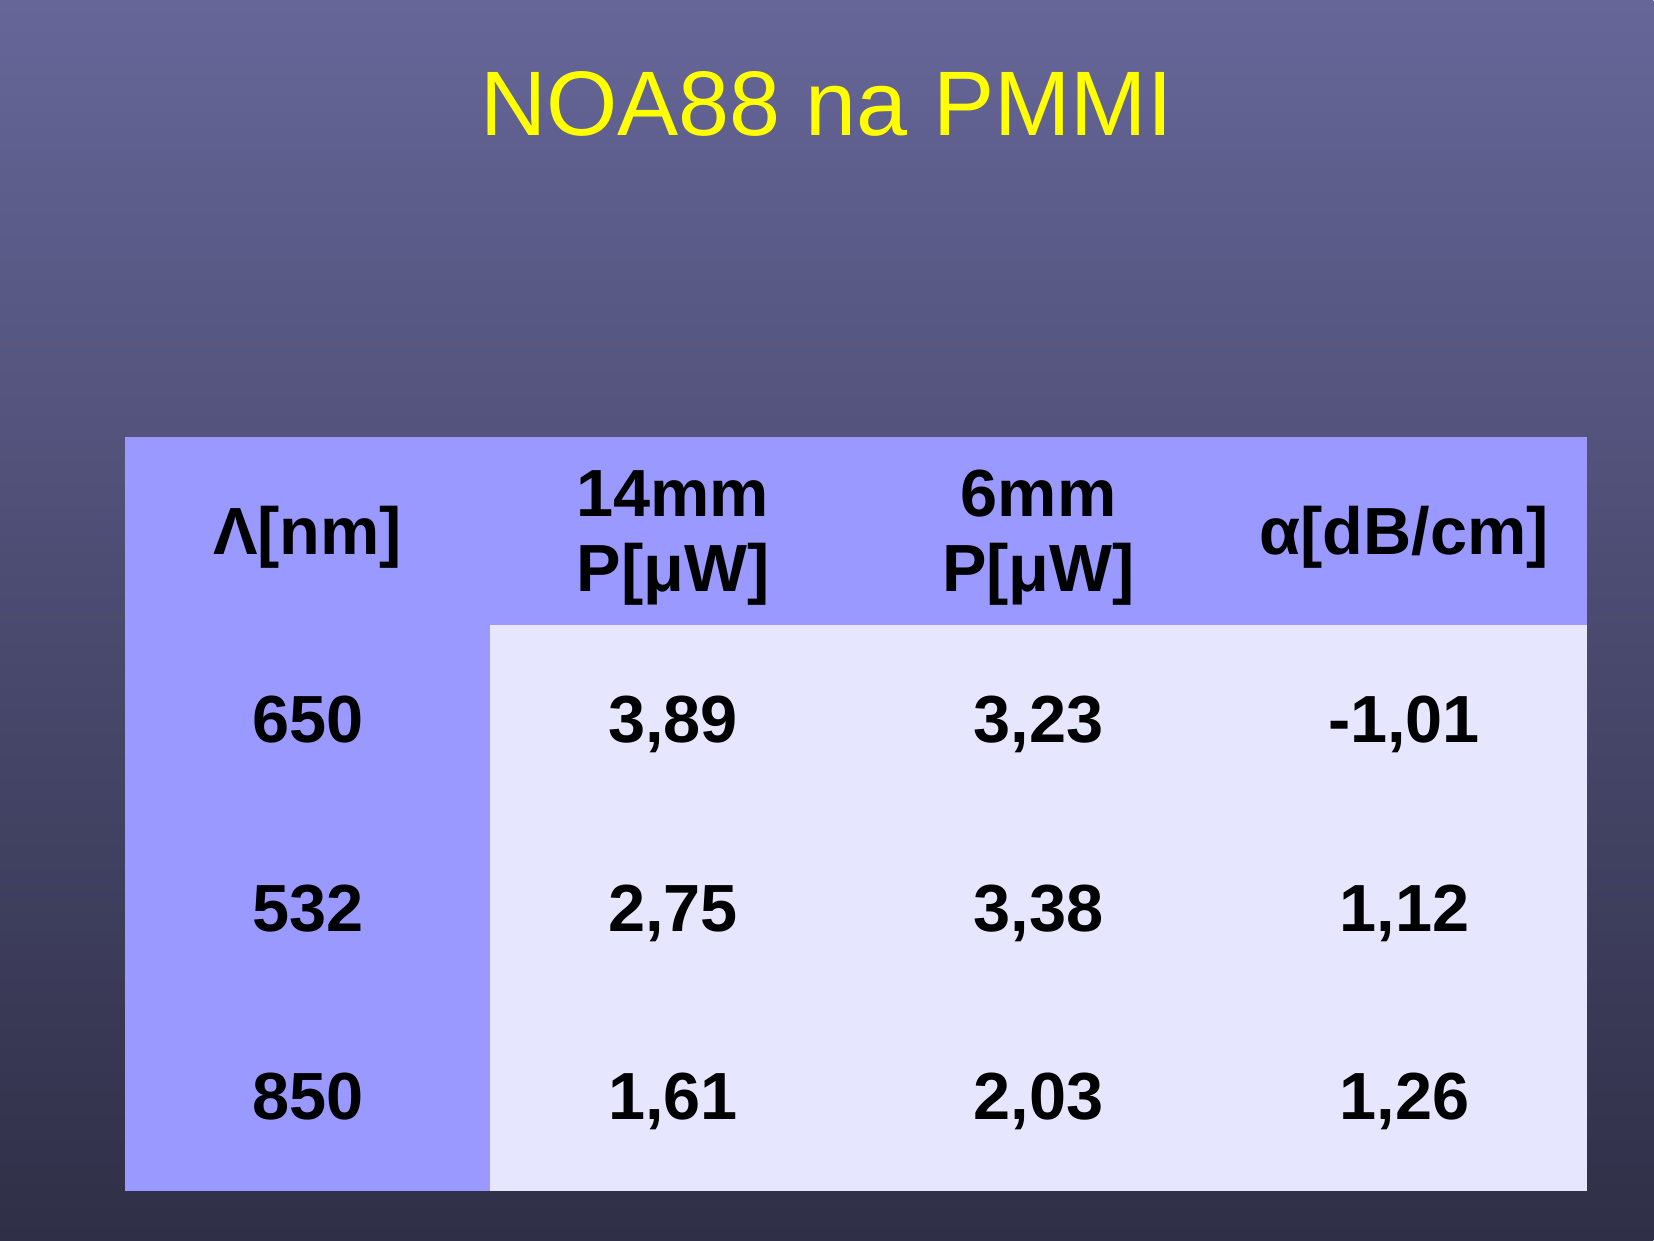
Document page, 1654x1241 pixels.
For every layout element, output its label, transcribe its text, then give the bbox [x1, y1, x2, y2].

table_cell 850 [125, 1002, 490, 1191]
table_cell 3,23 [856, 625, 1221, 814]
chart [82, 266, 1469, 943]
table_header 14mm P[μW] [490, 437, 856, 625]
table_cell 1,61 [490, 1002, 856, 1191]
table_cell -1,01 [1221, 625, 1587, 814]
table_cell 1,12 [1221, 814, 1587, 1002]
table_header α[dB/cm] [1221, 437, 1587, 625]
table_cell 3,89 [490, 625, 856, 814]
title NOA88 na PMMI [82, 0, 1571, 208]
table_cell 2,75 [490, 814, 856, 1002]
table_cell 2,03 [856, 1002, 1221, 1191]
table_cell 650 [125, 625, 490, 814]
table_cell 1,26 [1221, 1002, 1587, 1191]
table_header Λ[nm] [125, 437, 490, 625]
table_cell 3,38 [856, 814, 1221, 1002]
table_header 6mm P[μW] [856, 437, 1221, 625]
table_cell 532 [125, 814, 490, 1002]
